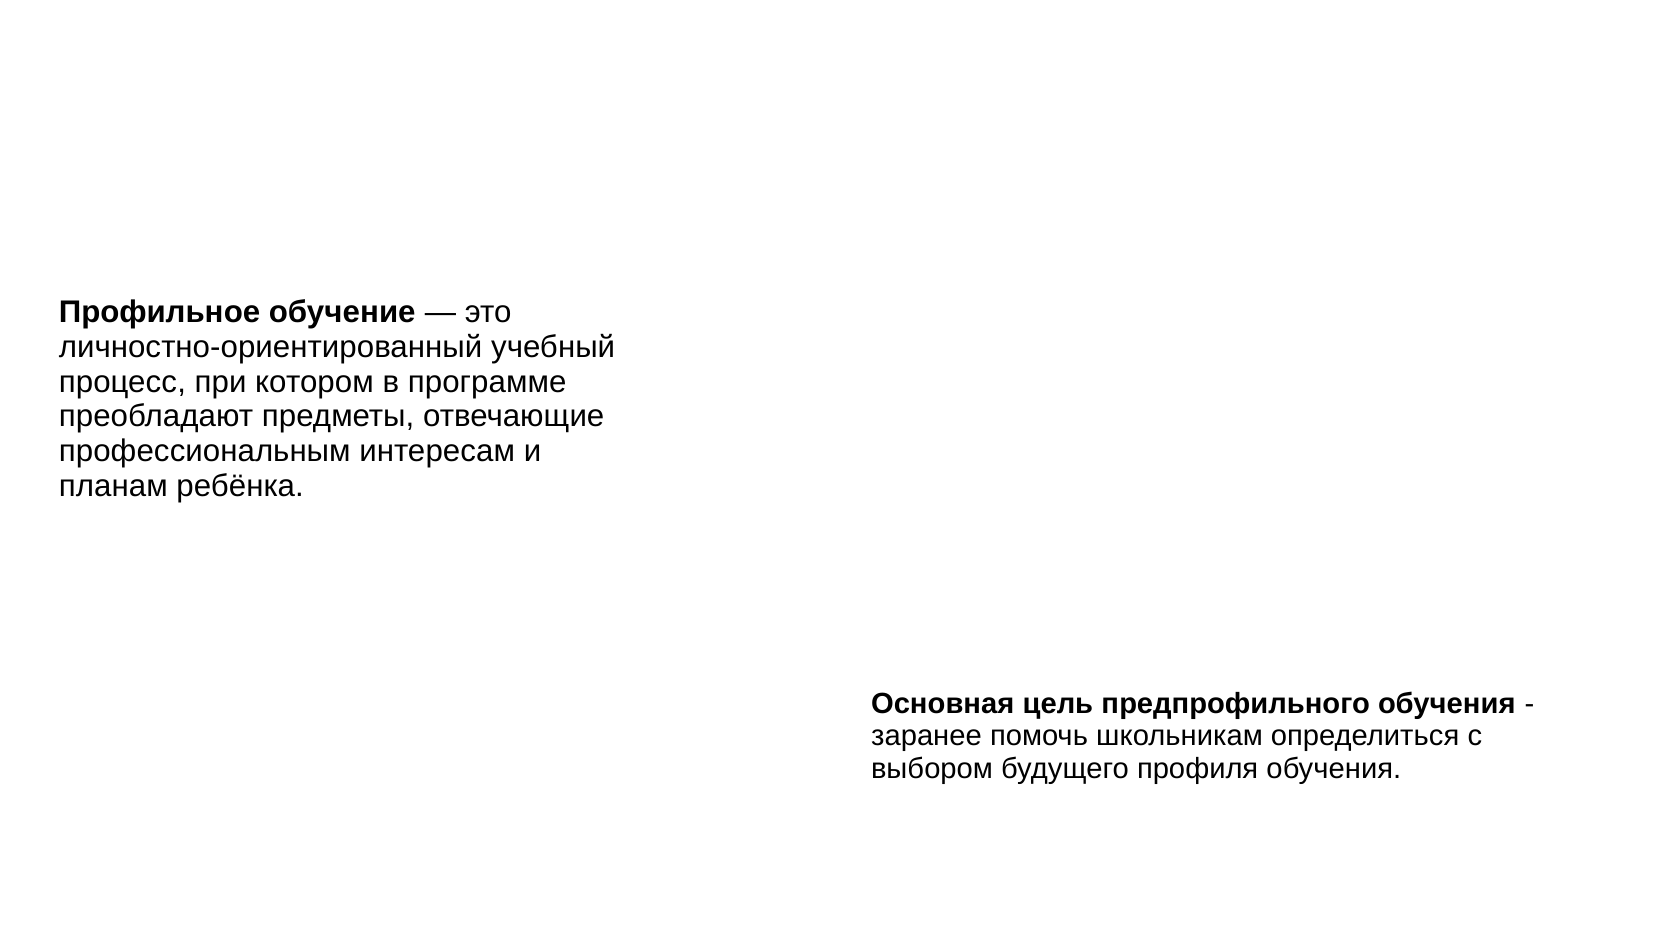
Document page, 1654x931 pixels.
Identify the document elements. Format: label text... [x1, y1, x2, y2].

text_box Основная цель предпрофильного обучения - заранее помочь школьникам определиться с выбором будущего профиля обучения. [856, 679, 1565, 827]
subtitle Профильное обучение — это личностно-ориентированный учебный процесс, при котором в программе преобладают предметы, отвечающие профессиональным интересам и планам ребёнка. [59, 265, 656, 532]
